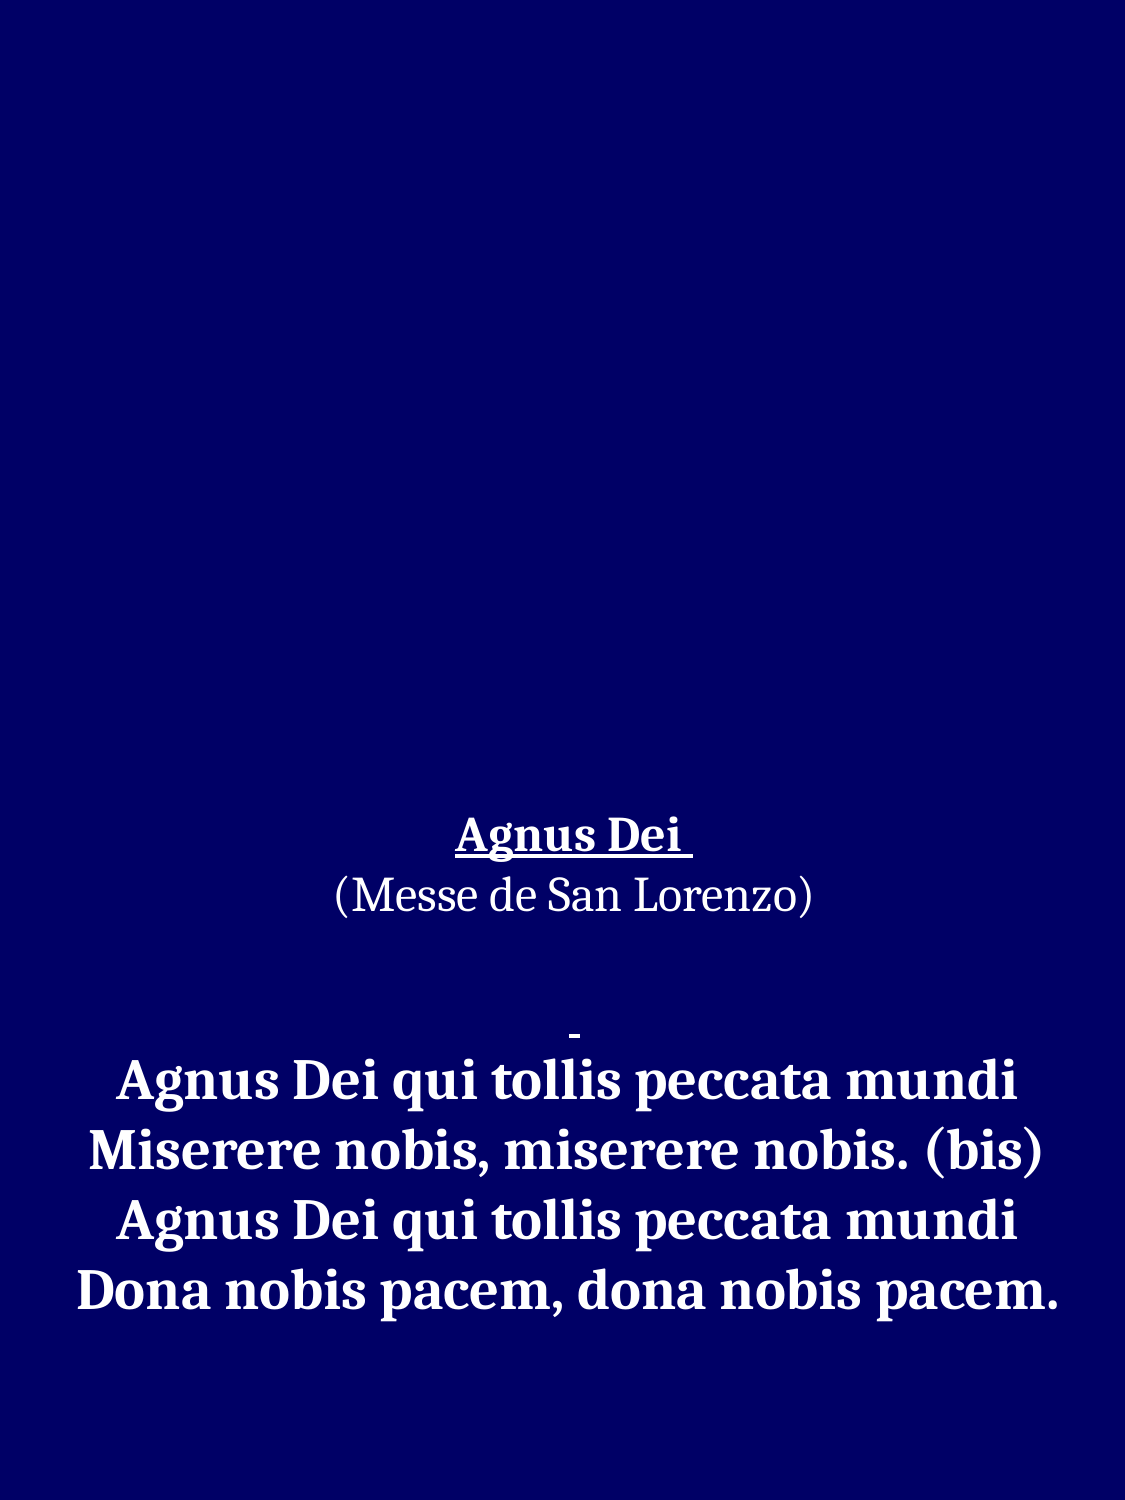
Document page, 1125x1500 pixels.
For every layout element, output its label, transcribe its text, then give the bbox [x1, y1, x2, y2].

text_box Agnus Dei (Messe de San Lorenzo) Agnus Dei qui tollis peccata mundi Miserere nobis, miserere nobis. (bis) Agnus Dei qui tollis peccata mundi Dona nobis pacem, dona nobis pacem. [23, 761, 1125, 1316]
